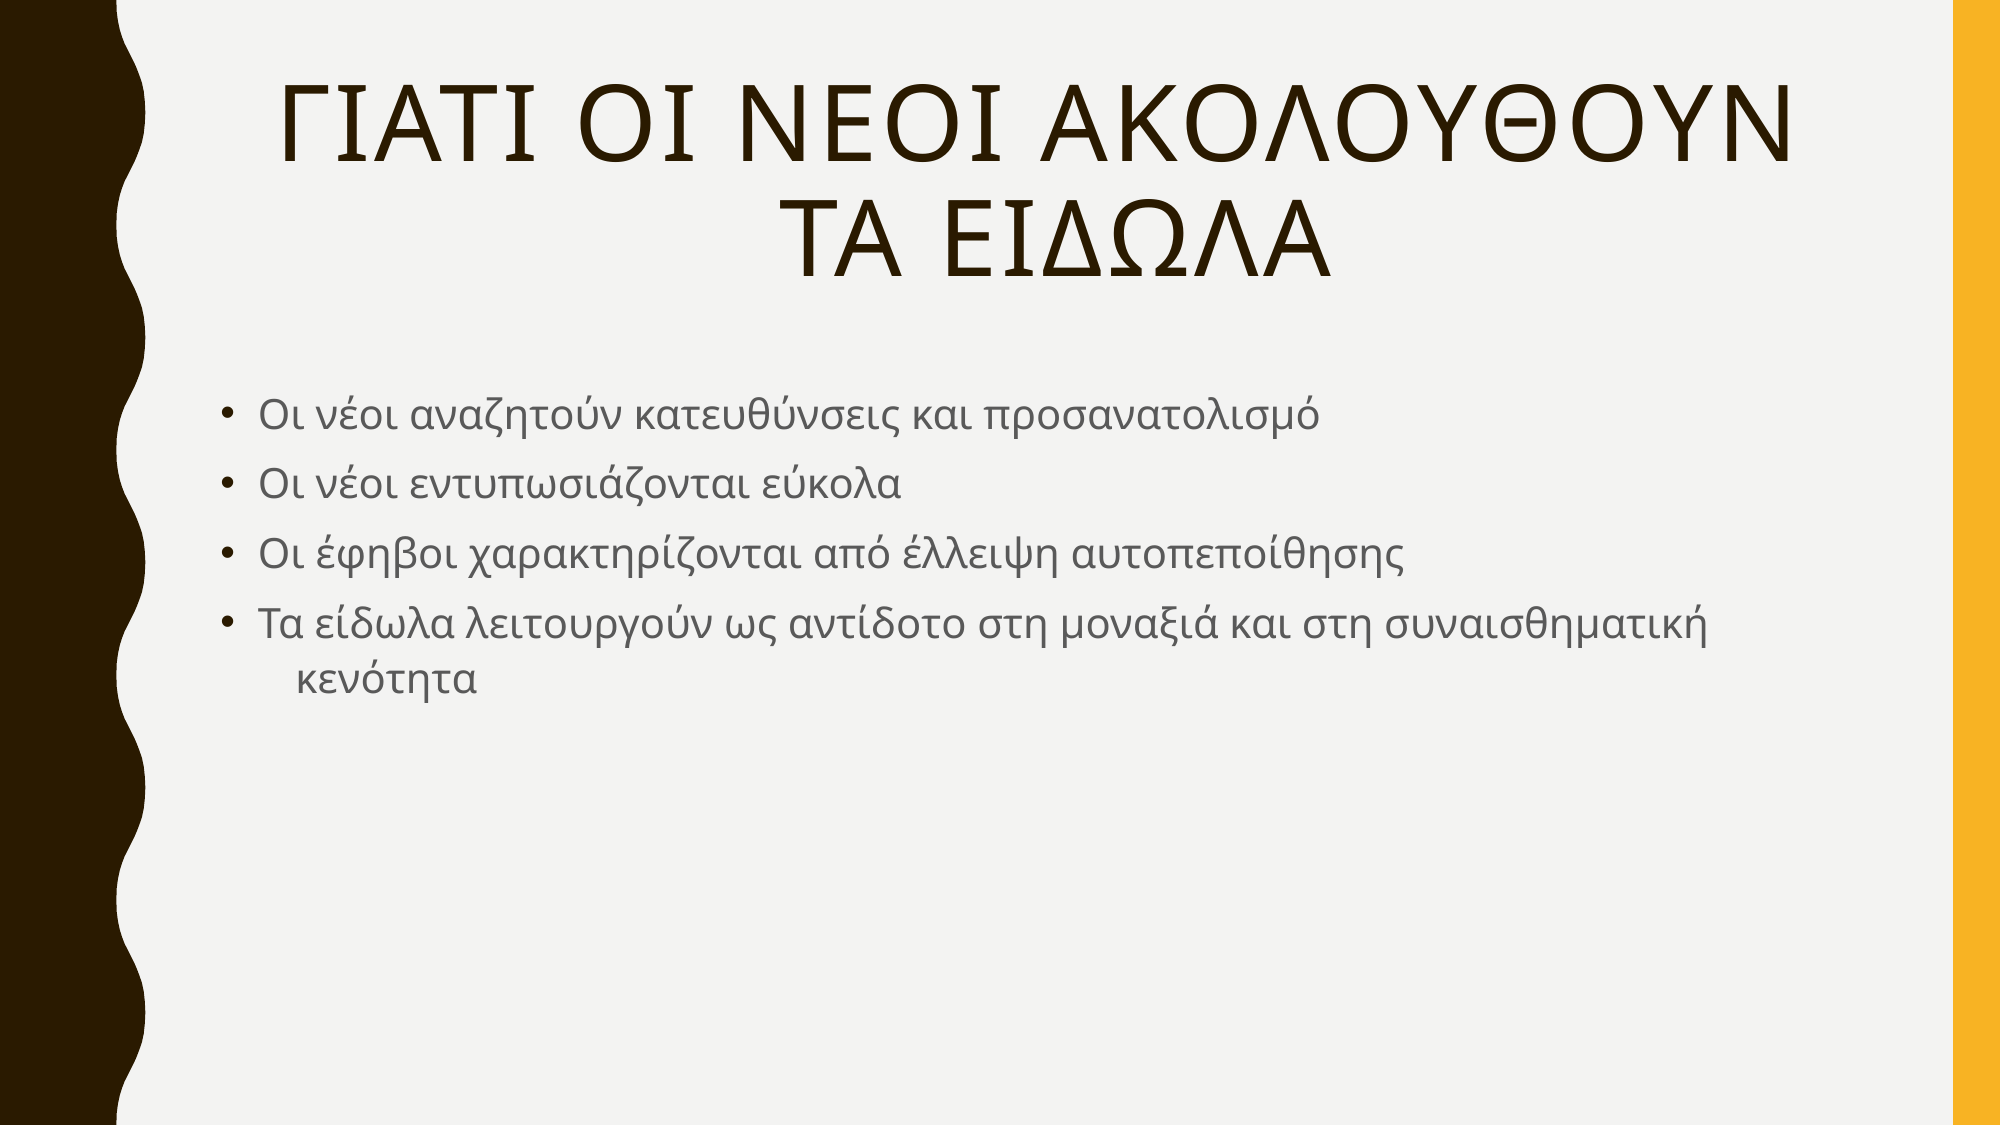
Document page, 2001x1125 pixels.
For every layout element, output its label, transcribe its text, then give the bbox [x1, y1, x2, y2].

title Γιατι οι νεοι ακολουθουν τα ειδωλα [205, 62, 1876, 308]
list Οι νέοι αναζητούν κατευθύνσεις και προσανατολισμό Οι νέοι εντυπωσιάζονται εύκολα Οι έφηβοι χαρακτηρίζονται από έλλειψη αυτοπεποίθησης Τα είδωλα λειτουργούν ως αντίδοτο στη μοναξιά και στη συναισθηματική κενότητα [205, 375, 1876, 965]
